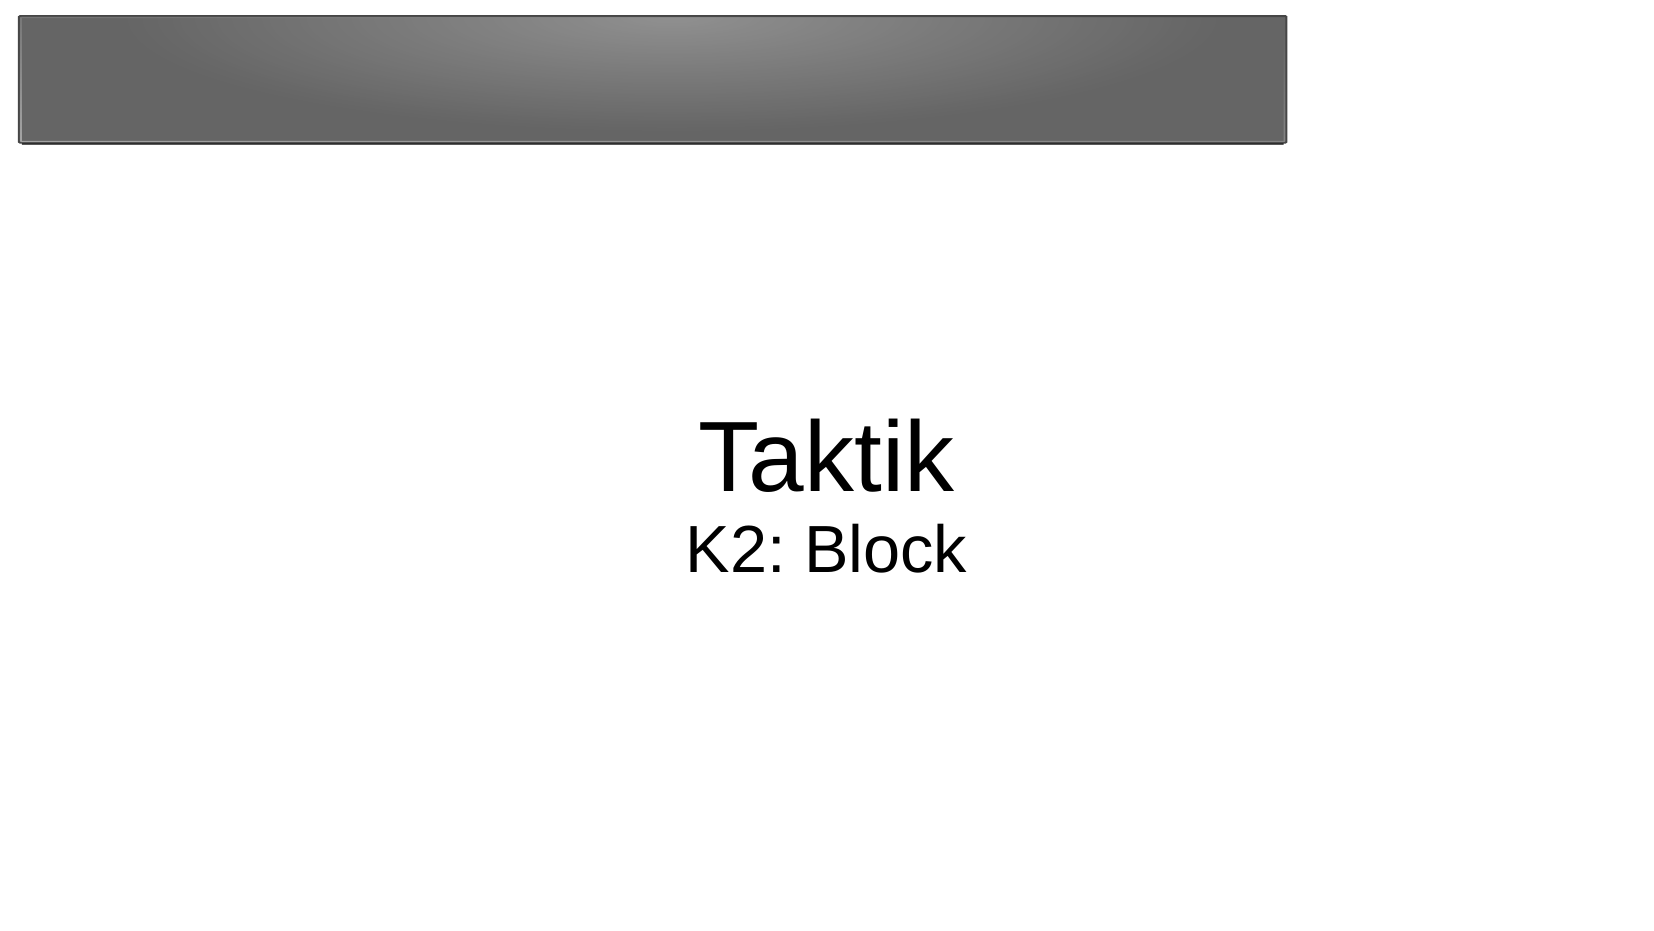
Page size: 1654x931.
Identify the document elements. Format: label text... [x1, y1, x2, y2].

subtitle Taktik K2: Block [82, 224, 1571, 764]
